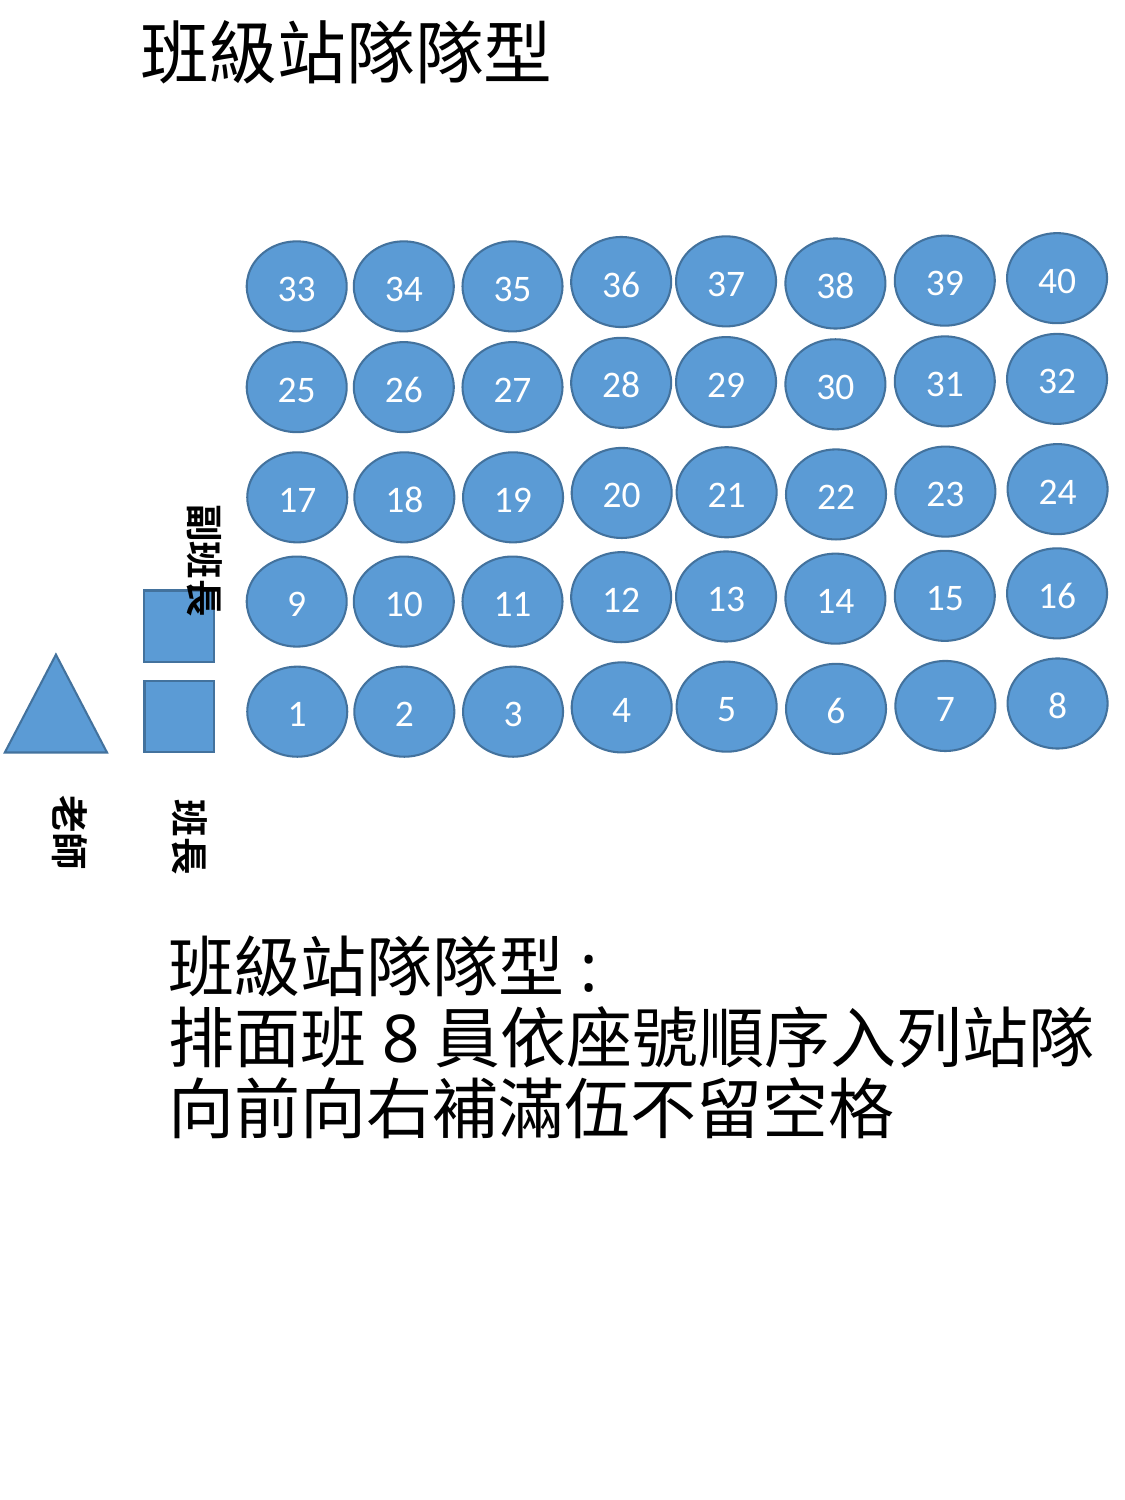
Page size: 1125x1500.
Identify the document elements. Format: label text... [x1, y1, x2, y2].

text_box 2 [354, 666, 455, 757]
title 班級站隊隊型 [125, 0, 1096, 202]
text_box 15 [894, 550, 995, 641]
text_box 36 [571, 236, 672, 328]
text_box 31 [894, 336, 995, 427]
text_box 4 [571, 662, 672, 753]
text_box 27 [462, 342, 563, 433]
text_box 17 [247, 452, 348, 543]
text_box 13 [676, 551, 777, 642]
text_box 班長 [138, 778, 214, 868]
text_box 10 [353, 556, 454, 647]
text_box 11 [462, 556, 563, 647]
text_box 24 [1007, 444, 1108, 535]
text_box 1 [247, 666, 348, 757]
text_box 38 [785, 238, 886, 329]
text_box 29 [676, 337, 777, 428]
text_box 37 [676, 236, 777, 327]
text_box [144, 591, 214, 663]
text_box [4, 654, 108, 753]
text_box 34 [353, 241, 454, 332]
text_box 20 [571, 447, 672, 538]
text_box 33 [246, 241, 347, 332]
text_box 18 [354, 452, 455, 543]
text_box 35 [462, 241, 563, 332]
text_box 40 [1007, 233, 1108, 324]
text_box 22 [786, 449, 887, 540]
text_box 28 [571, 337, 672, 428]
text_box 26 [353, 342, 454, 433]
text_box 6 [786, 663, 887, 754]
text_box 9 [246, 556, 347, 647]
text_box 3 [463, 666, 564, 757]
text_box 8 [1007, 658, 1108, 749]
text_box 16 [1007, 548, 1108, 639]
text_box 7 [895, 660, 996, 752]
text_box 23 [895, 446, 996, 537]
text_box 12 [571, 552, 672, 643]
text_box 32 [1007, 333, 1108, 424]
text_box 班級站隊隊型: 排面班8員依座號順序入列站隊 向前向右補滿伍不留空格 [153, 896, 1124, 1187]
text_box 21 [676, 447, 777, 538]
text_box 5 [676, 661, 777, 752]
text_box 19 [463, 452, 564, 543]
text_box [144, 680, 215, 753]
text_box 副班長 [134, 464, 211, 591]
text_box 30 [785, 339, 886, 430]
text_box 39 [894, 235, 995, 326]
text_box 25 [246, 342, 347, 433]
text_box 老師 [17, 773, 94, 864]
text_box 14 [785, 553, 886, 644]
